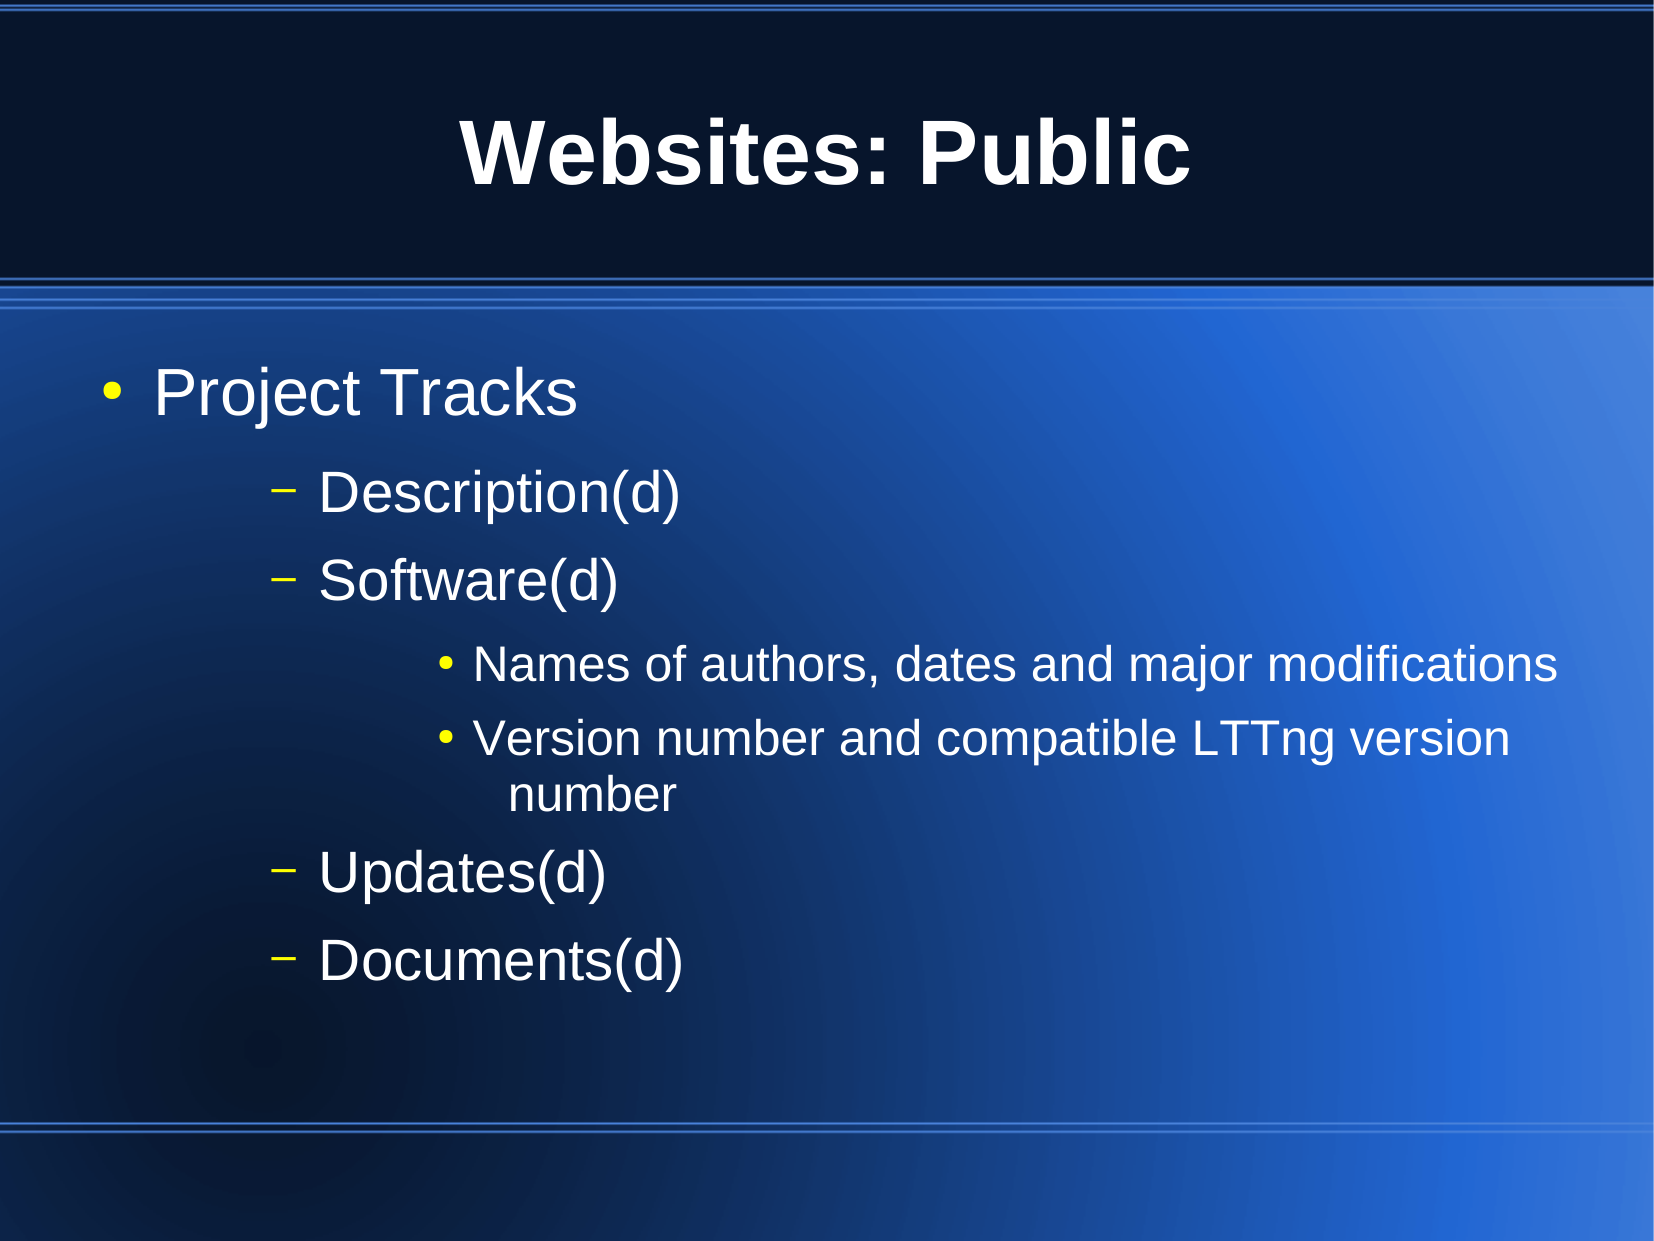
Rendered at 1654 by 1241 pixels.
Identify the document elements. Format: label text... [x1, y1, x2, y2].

picture [0, 0, 1654, 1241]
list Project Tracks Description(d) Software(d) Names of authors, dates and major modifications Version number and compatible LTTng version number Updates(d) Documents(d) [82, 355, 1571, 1058]
title Websites: Public [82, 49, 1571, 257]
